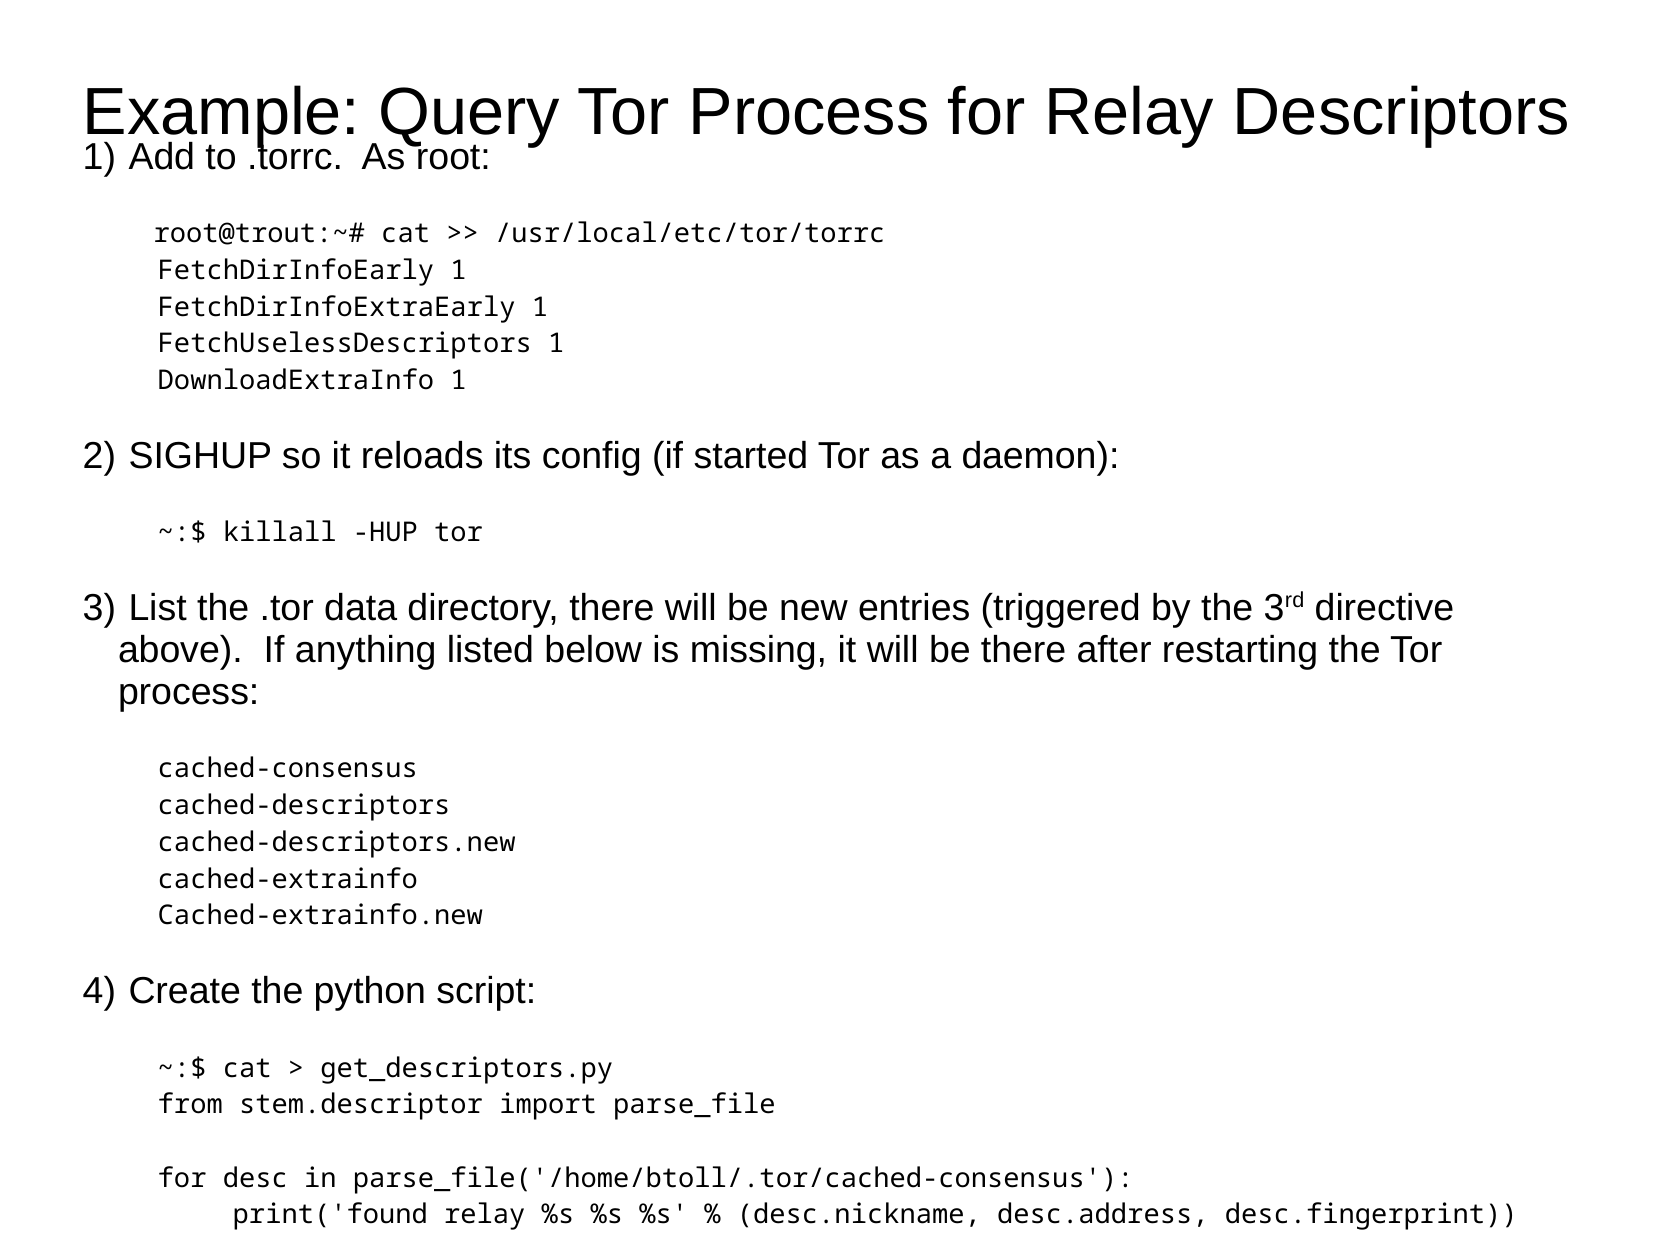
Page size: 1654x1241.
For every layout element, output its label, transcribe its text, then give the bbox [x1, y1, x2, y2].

title Example: Query Tor Process for Relay Descriptors [82, 8, 1576, 216]
subtitle Add to .torrc. As root: root@trout:~# cat >> /usr/local/etc/tor/torrc FetchDirInfoEarly 1 FetchDirInfoExtraEarly 1 FetchUselessDescriptors 1 DownloadExtraInfo 1 SIGHUP so it reloads its config (if started Tor as a daemon): ~:$ killall -HUP tor List the .tor data directory, there will be new entries (triggered by the 3rd directive above). If anything listed below is missing, it will be there after restarting the Tor process: cached-consensus cached-descriptors cached-descriptors.new cached-extrainfo Cached-extrainfo.new Create the python script: ~:$ cat > get_descriptors.py from stem.descriptor import parse_file for desc in parse_file('/home/btoll/.tor/cached-consensus'): print('found relay %s %s %s' % (desc.nickname, desc.address, desc.fingerprint)) [82, 208, 1571, 1159]
